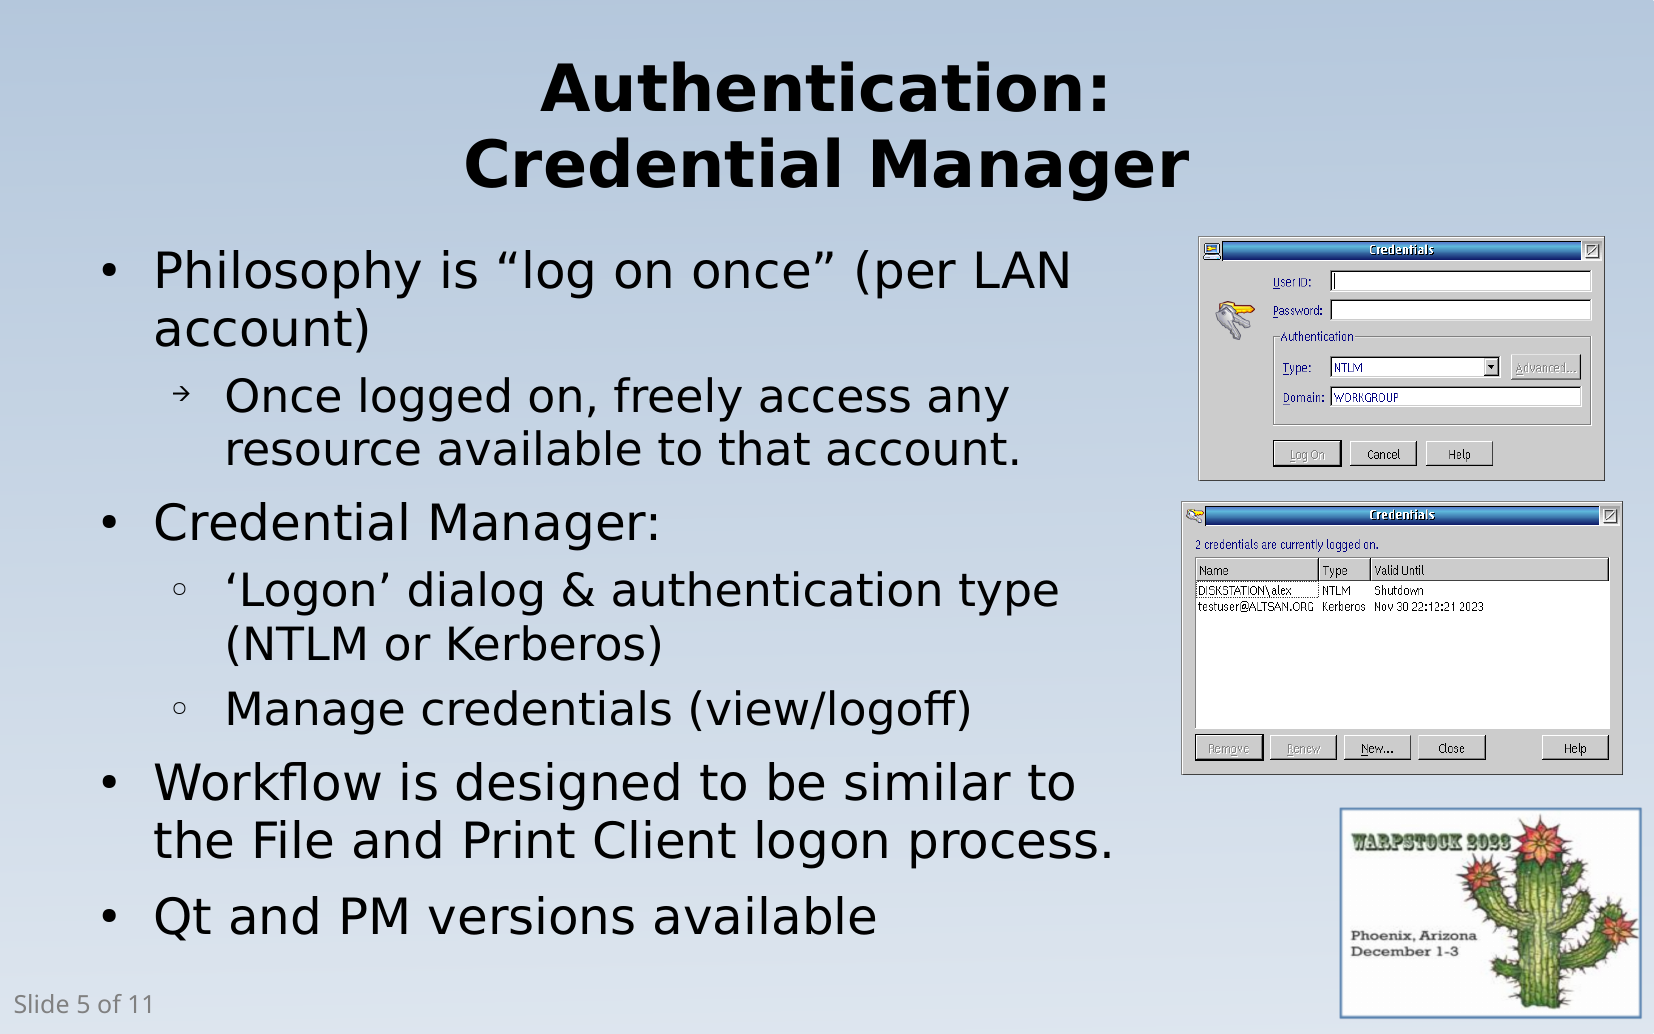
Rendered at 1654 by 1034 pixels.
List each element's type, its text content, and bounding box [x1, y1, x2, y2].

list Philosophy is “log on once” (per LAN account) Once logged on, freely access any resource available to that account. Credential Manager: ‘Logon’ dialog & authentication type (NTLM or Kerberos) Manage credentials (view/logoff) Workflow is designed to be similar to the File and Print Client logon process. Qt and PM versions available [82, 241, 1123, 975]
picture [1198, 236, 1605, 481]
picture [1343, 811, 1639, 1015]
picture [1181, 501, 1623, 775]
title Authentication: Credential Manager [82, 41, 1571, 214]
